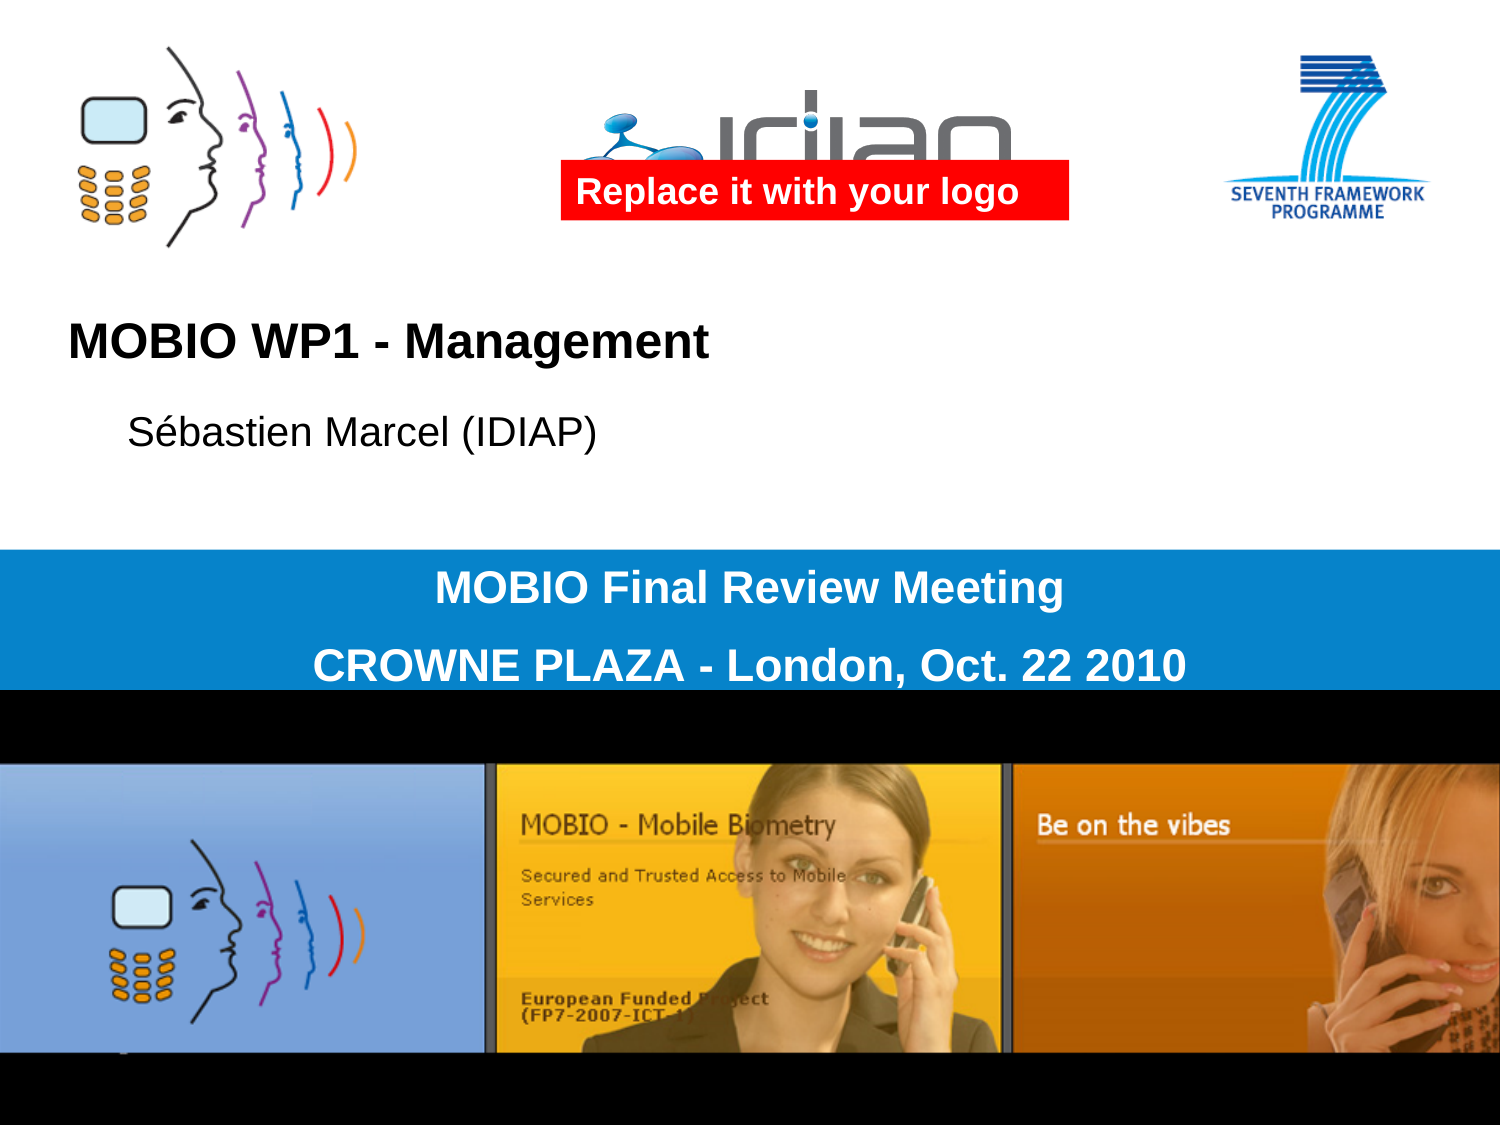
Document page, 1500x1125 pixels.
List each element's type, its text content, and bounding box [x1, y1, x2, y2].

subtitle Sébastien Marcel (IDIAP) [112, 397, 928, 480]
title MOBIO WP1 - Management [53, 278, 1477, 398]
text_box Replace it with your logo [560, 159, 1070, 221]
picture [572, 90, 1011, 159]
picture [41, 42, 373, 271]
picture [0, 690, 1500, 1125]
picture [1210, 42, 1447, 240]
